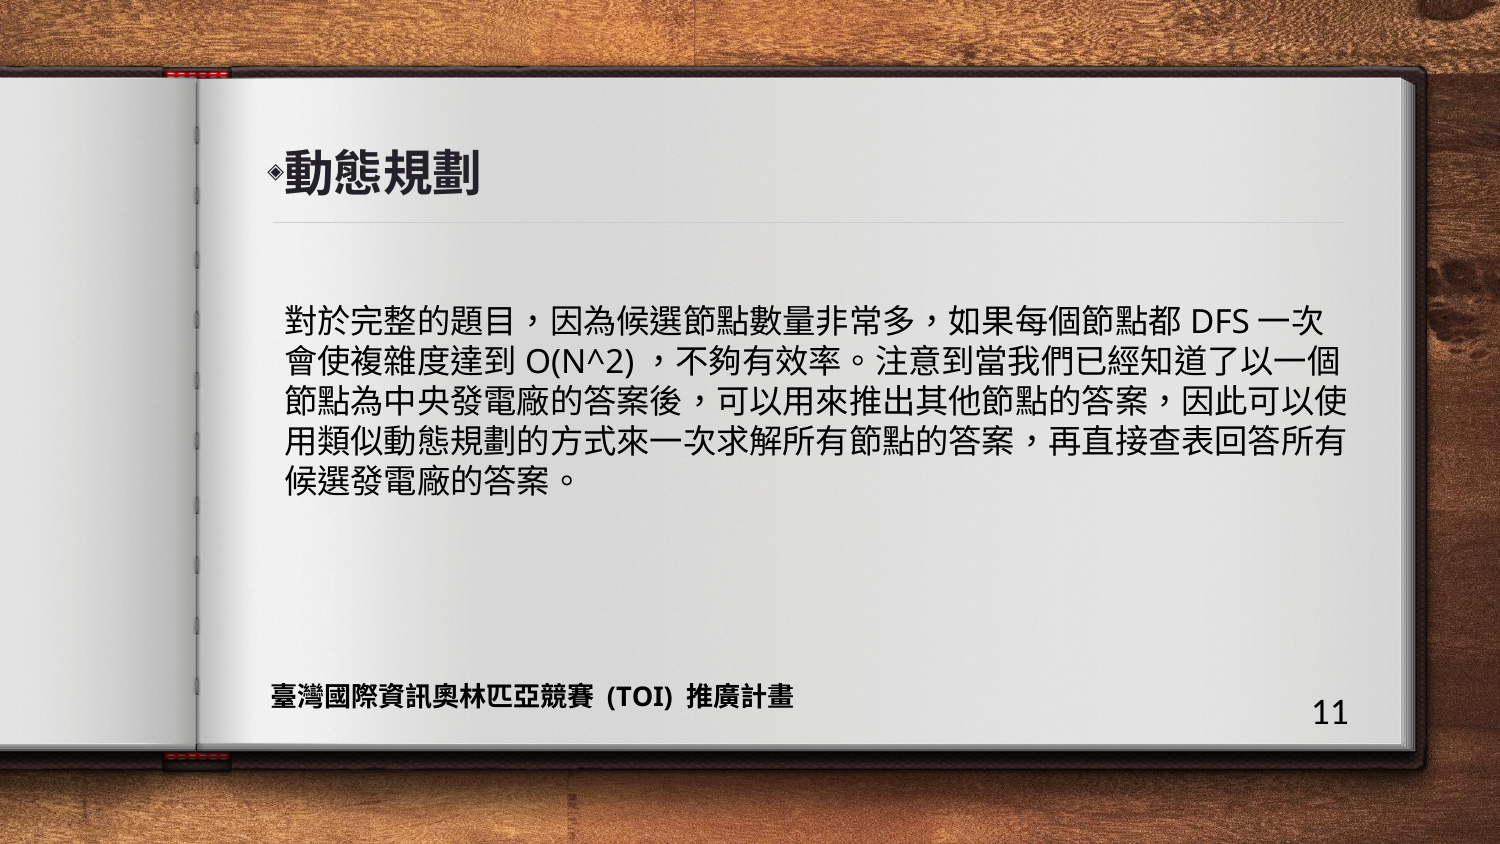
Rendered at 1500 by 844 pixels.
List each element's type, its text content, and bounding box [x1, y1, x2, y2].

list 動態規劃 [252, 126, 1194, 216]
text_box [1295, 672, 1386, 737]
text_box 對於完整的題目，因為候選節點數量非常多，如果每個節點都DFS一次會使複雜度達到O(N^2)，不夠有效率。注意到當我們已經知道了以一個節點為中央發電廠的答案後，可以用來推出其他節點的答案，因此可以使用類似動態規劃的方式來一次求解所有節點的答案，再直接查表回答所有候選發電廠的答案。 [269, 293, 1367, 511]
